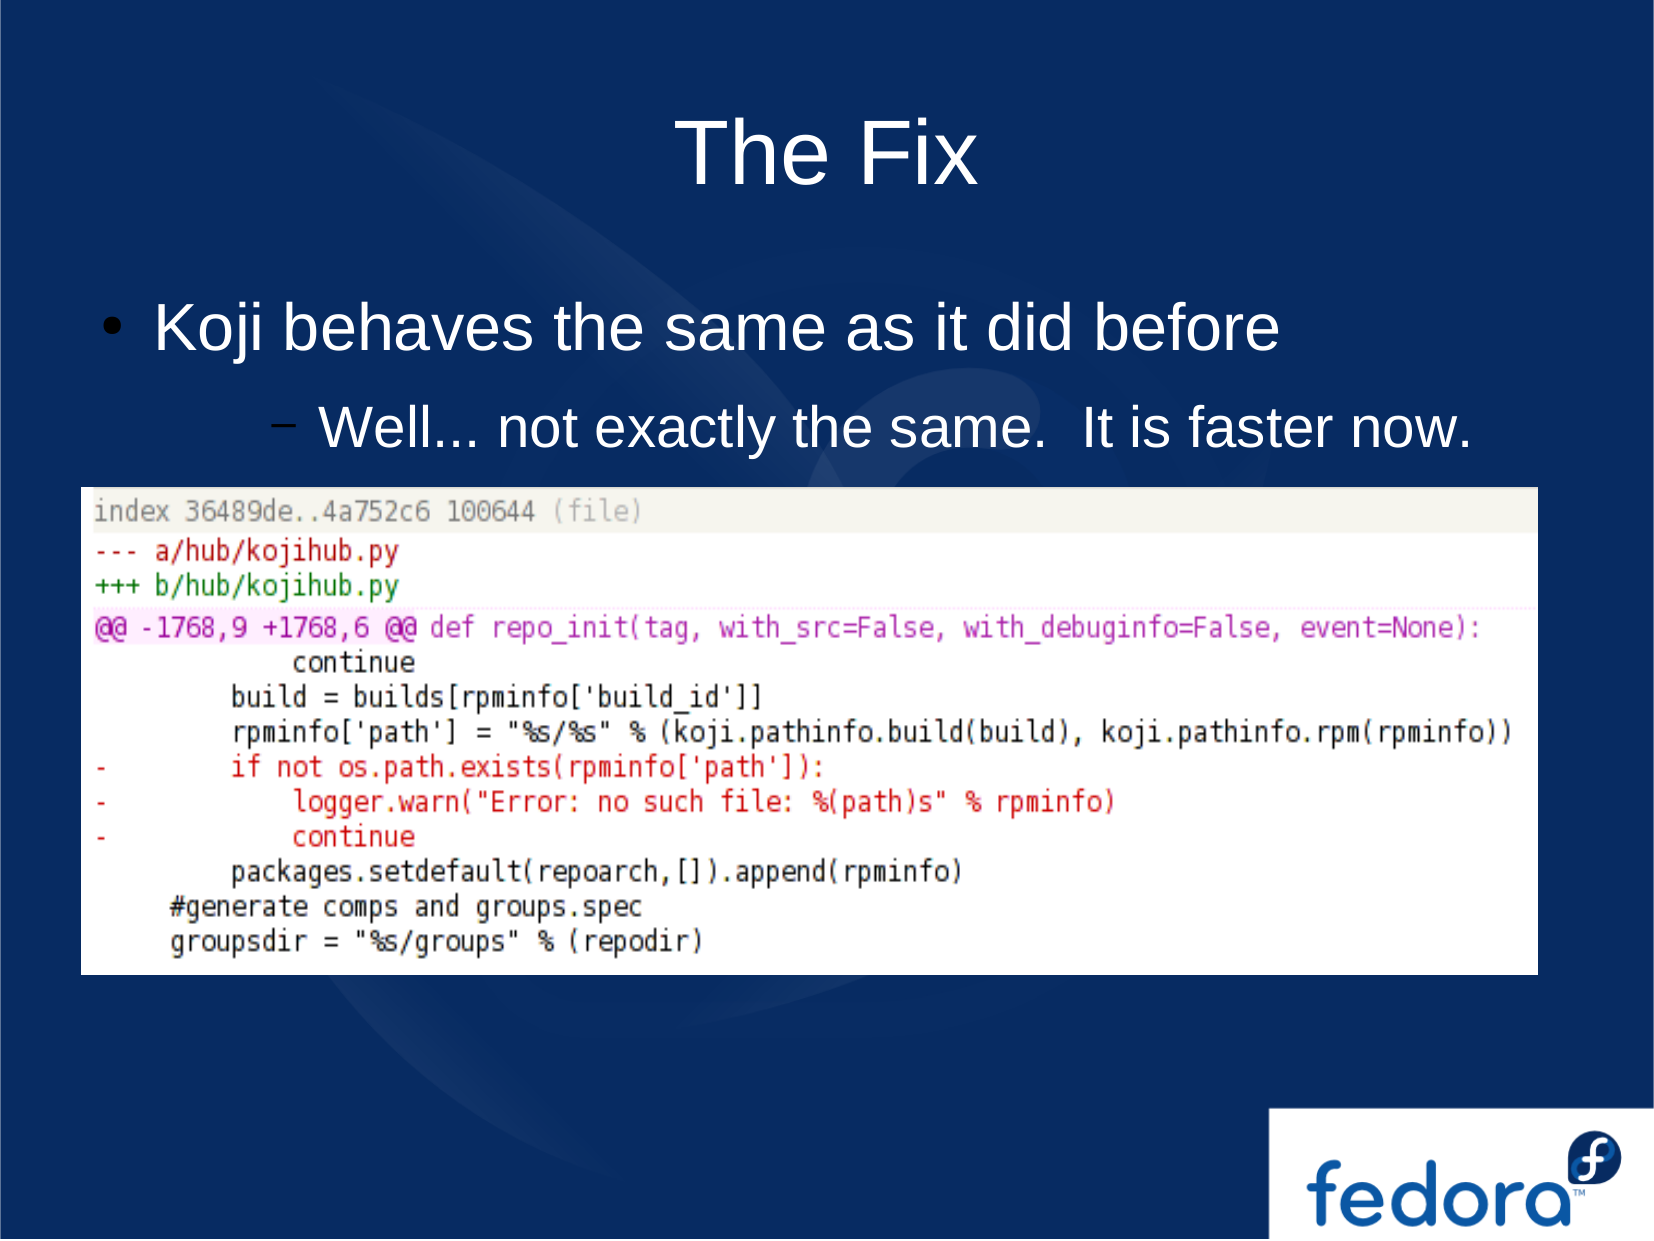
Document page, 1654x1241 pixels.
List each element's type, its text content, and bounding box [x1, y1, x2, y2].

picture [0, 0, 1654, 1239]
list Koji behaves the same as it did before Well... not exactly the same. It is faster now. [82, 290, 1571, 1094]
title The Fix [82, 56, 1571, 250]
